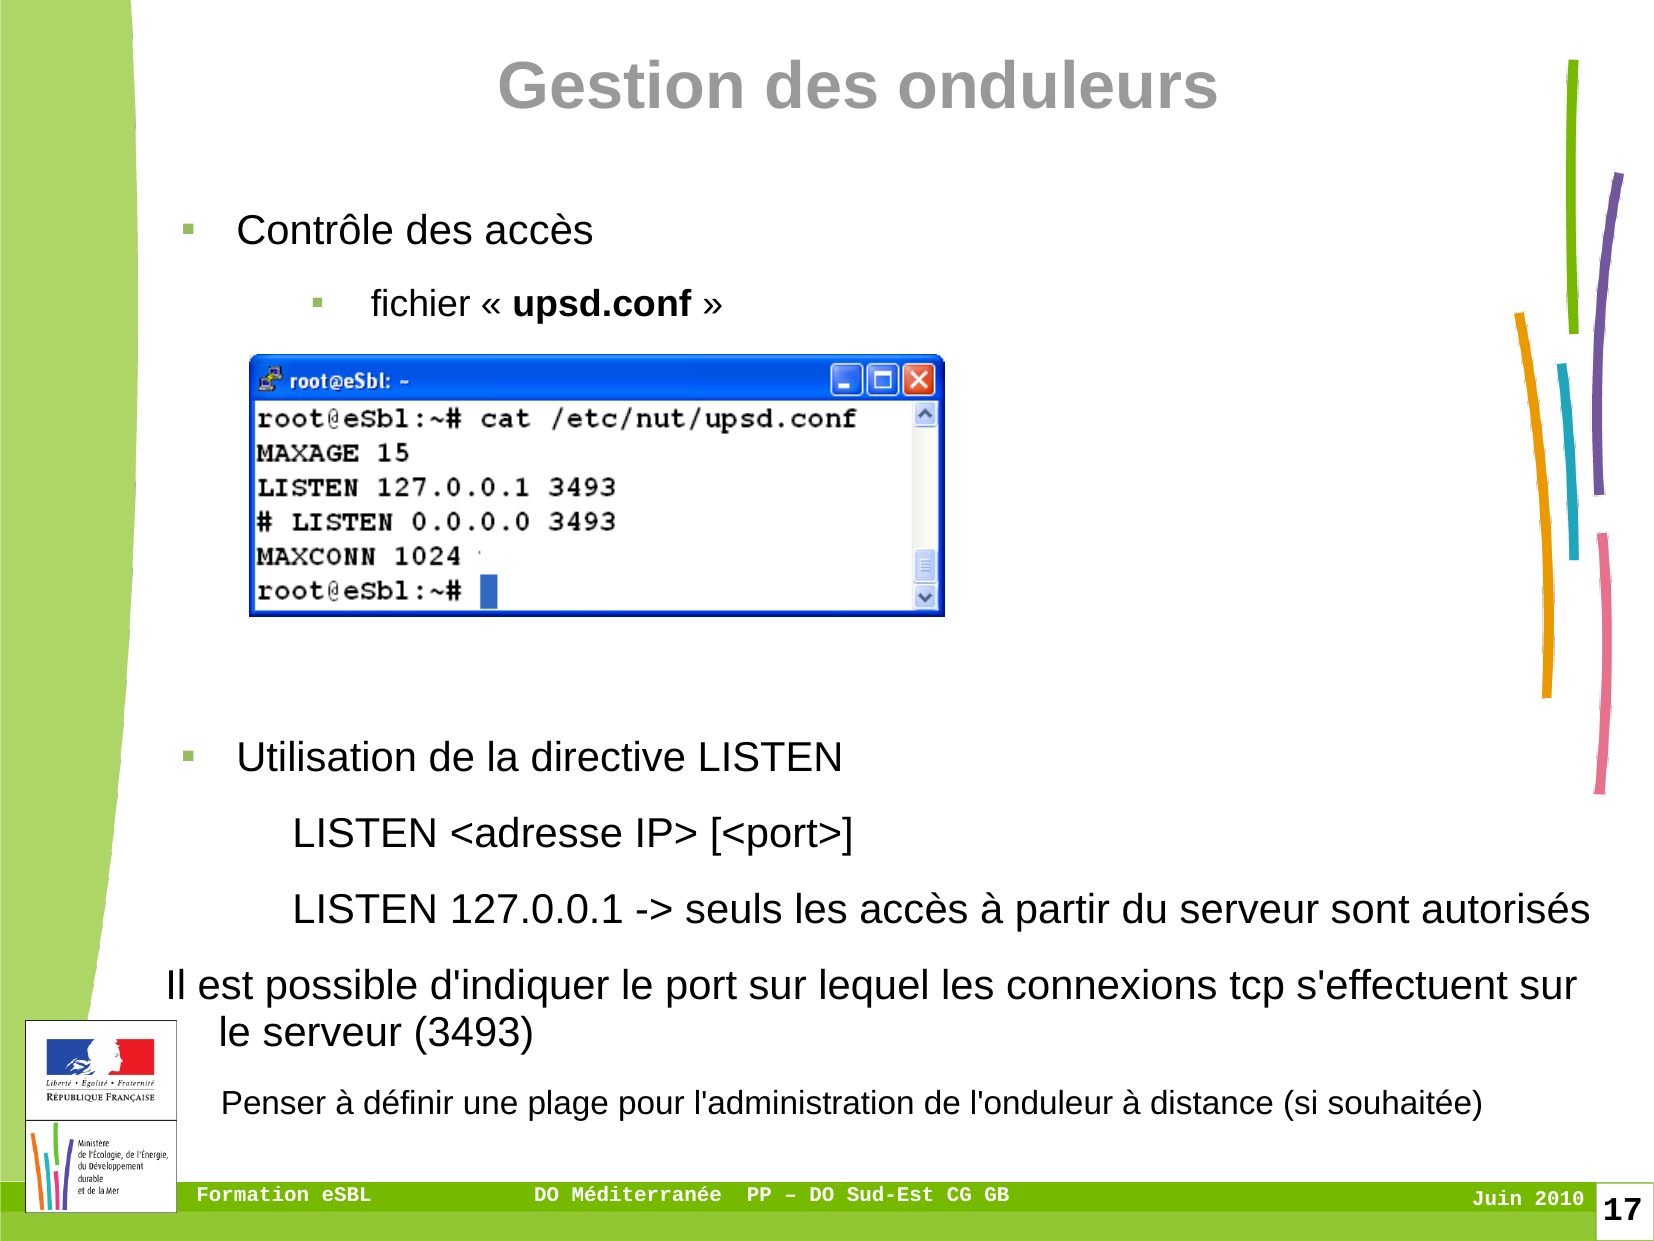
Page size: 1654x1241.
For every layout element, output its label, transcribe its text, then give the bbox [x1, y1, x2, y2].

picture [0, 0, 1654, 1241]
list Contrôle des accès fichier « upsd.conf » Utilisation de la directive LISTEN LISTEN <adresse IP> [<port>] LISTEN 127.0.0.1 -> seuls les accès à partir du serveur sont autorisés Il est possible d'indiquer le port sur lequel les connexions tcp s'effectuent sur le serveur (3493) Penser à définir une plage pour l'administration de l'onduleur à distance (si souhaitée) [147, 206, 1595, 1137]
title Gestion des onduleurs [152, 36, 1566, 135]
